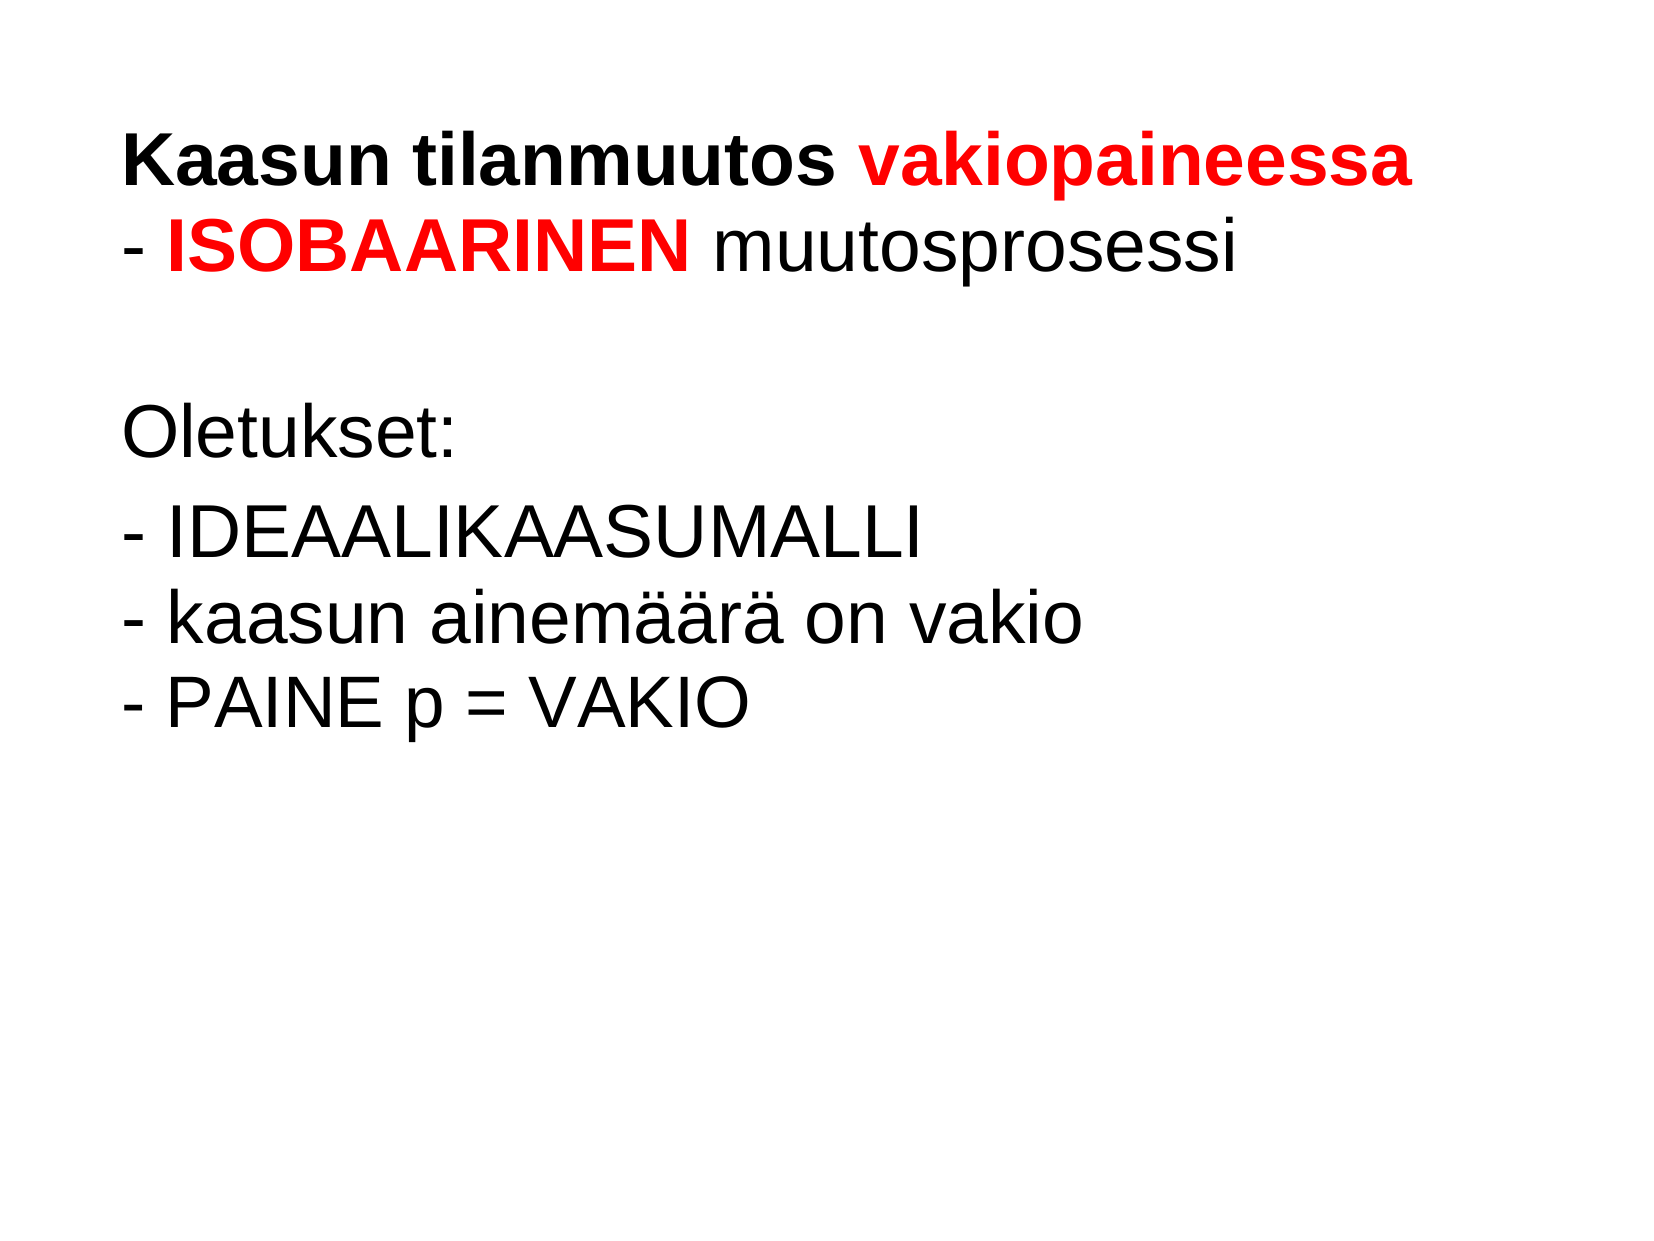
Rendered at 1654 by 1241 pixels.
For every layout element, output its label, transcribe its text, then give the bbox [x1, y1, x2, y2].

text_box Kaasun tilanmuutos vakiopaineessa - ISOBAARINEN muutosprosessi Oletukset: - IDEAALIKAASUMALLI - kaasun ainemäärä on vakio - PAINE p = VAKIO [106, 106, 1571, 828]
